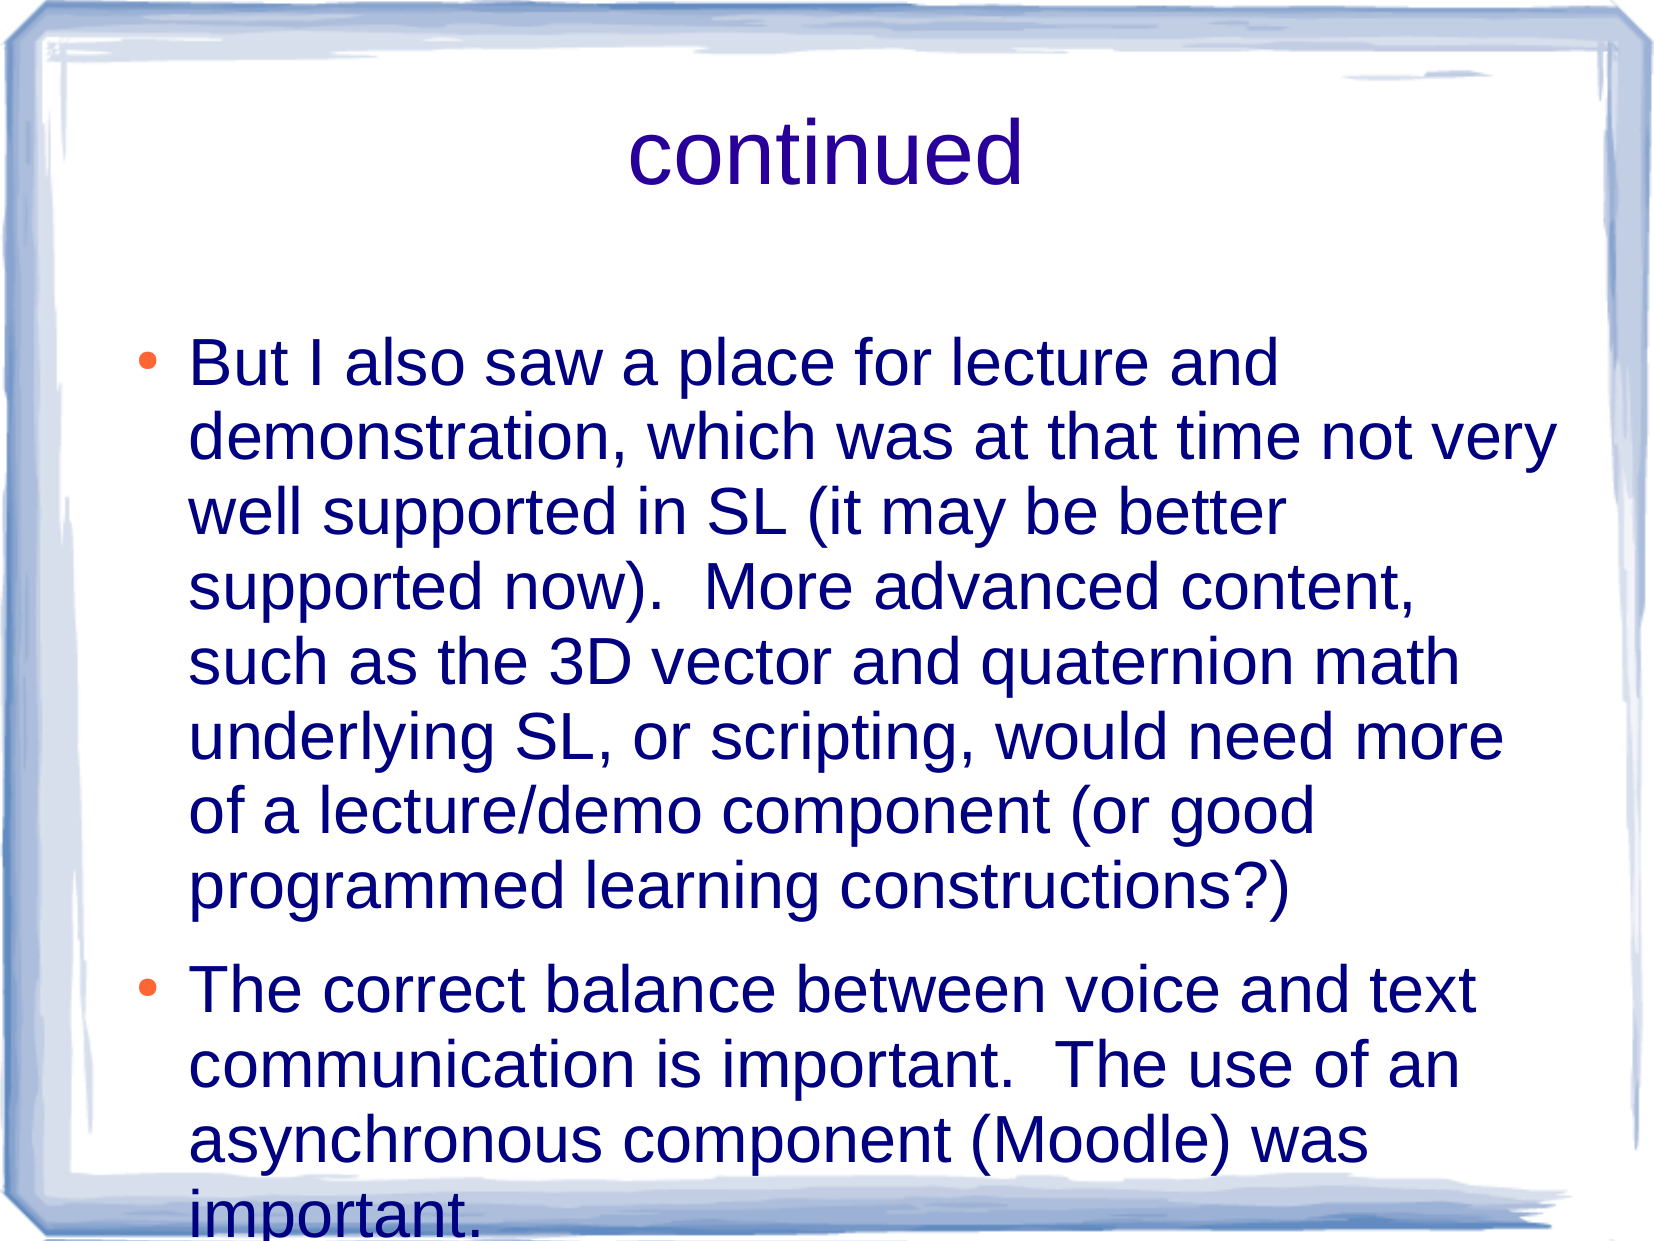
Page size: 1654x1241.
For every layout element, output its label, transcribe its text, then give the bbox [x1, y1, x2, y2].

picture [0, 0, 1654, 1241]
title continued [82, 56, 1571, 250]
list But I also saw a place for lecture and demonstration, which was at that time not very well supported in SL (it may be better supported now). More advanced content, such as the 3D vector and quaternion math underlying SL, or scripting, would need more of a lecture/demo component (or good programmed learning constructions?) The correct balance between voice and text communication is important. The use of an asynchronous component (Moodle) was important. [118, 324, 1571, 1241]
